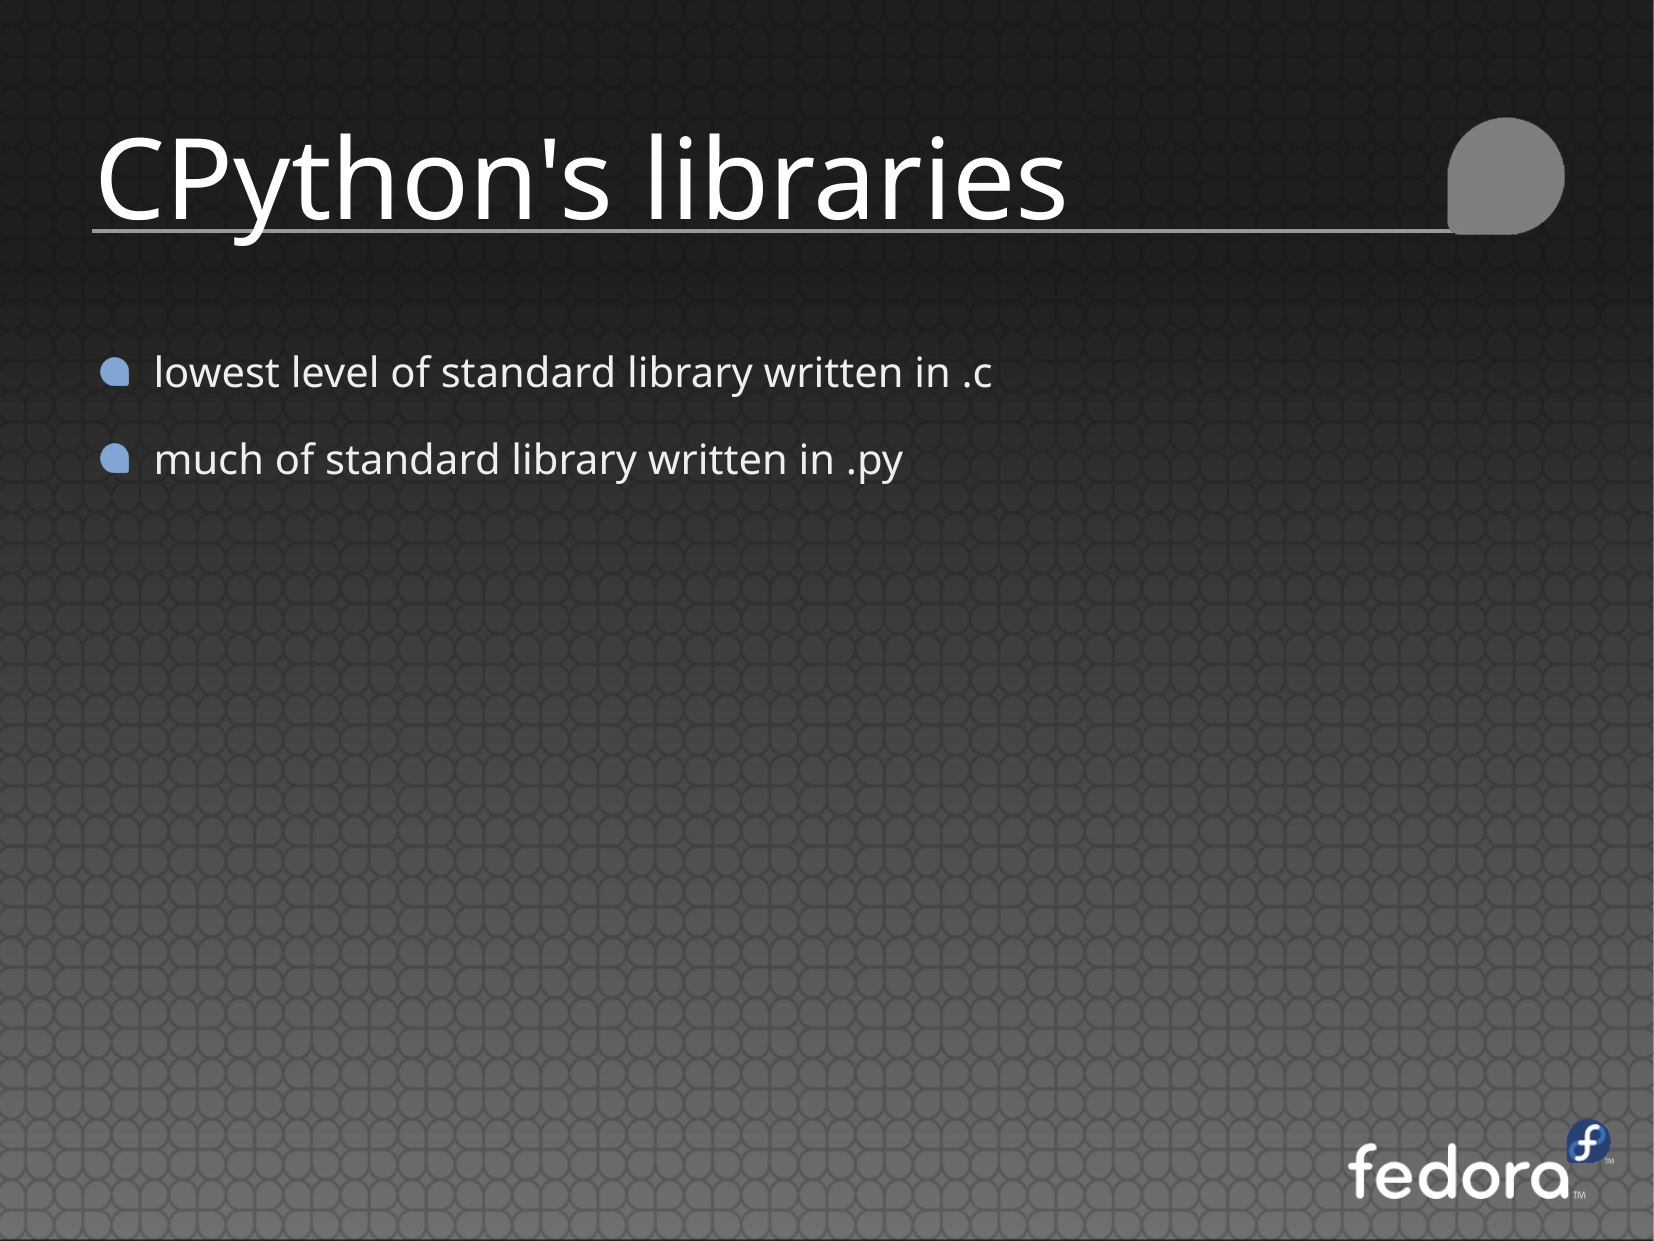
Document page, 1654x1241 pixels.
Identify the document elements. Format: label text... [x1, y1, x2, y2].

title CPython's libraries [94, 100, 1426, 251]
picture [0, 0, 1654, 1241]
list lowest level of standard library written in .c much of standard library written in .py [82, 290, 1571, 1094]
